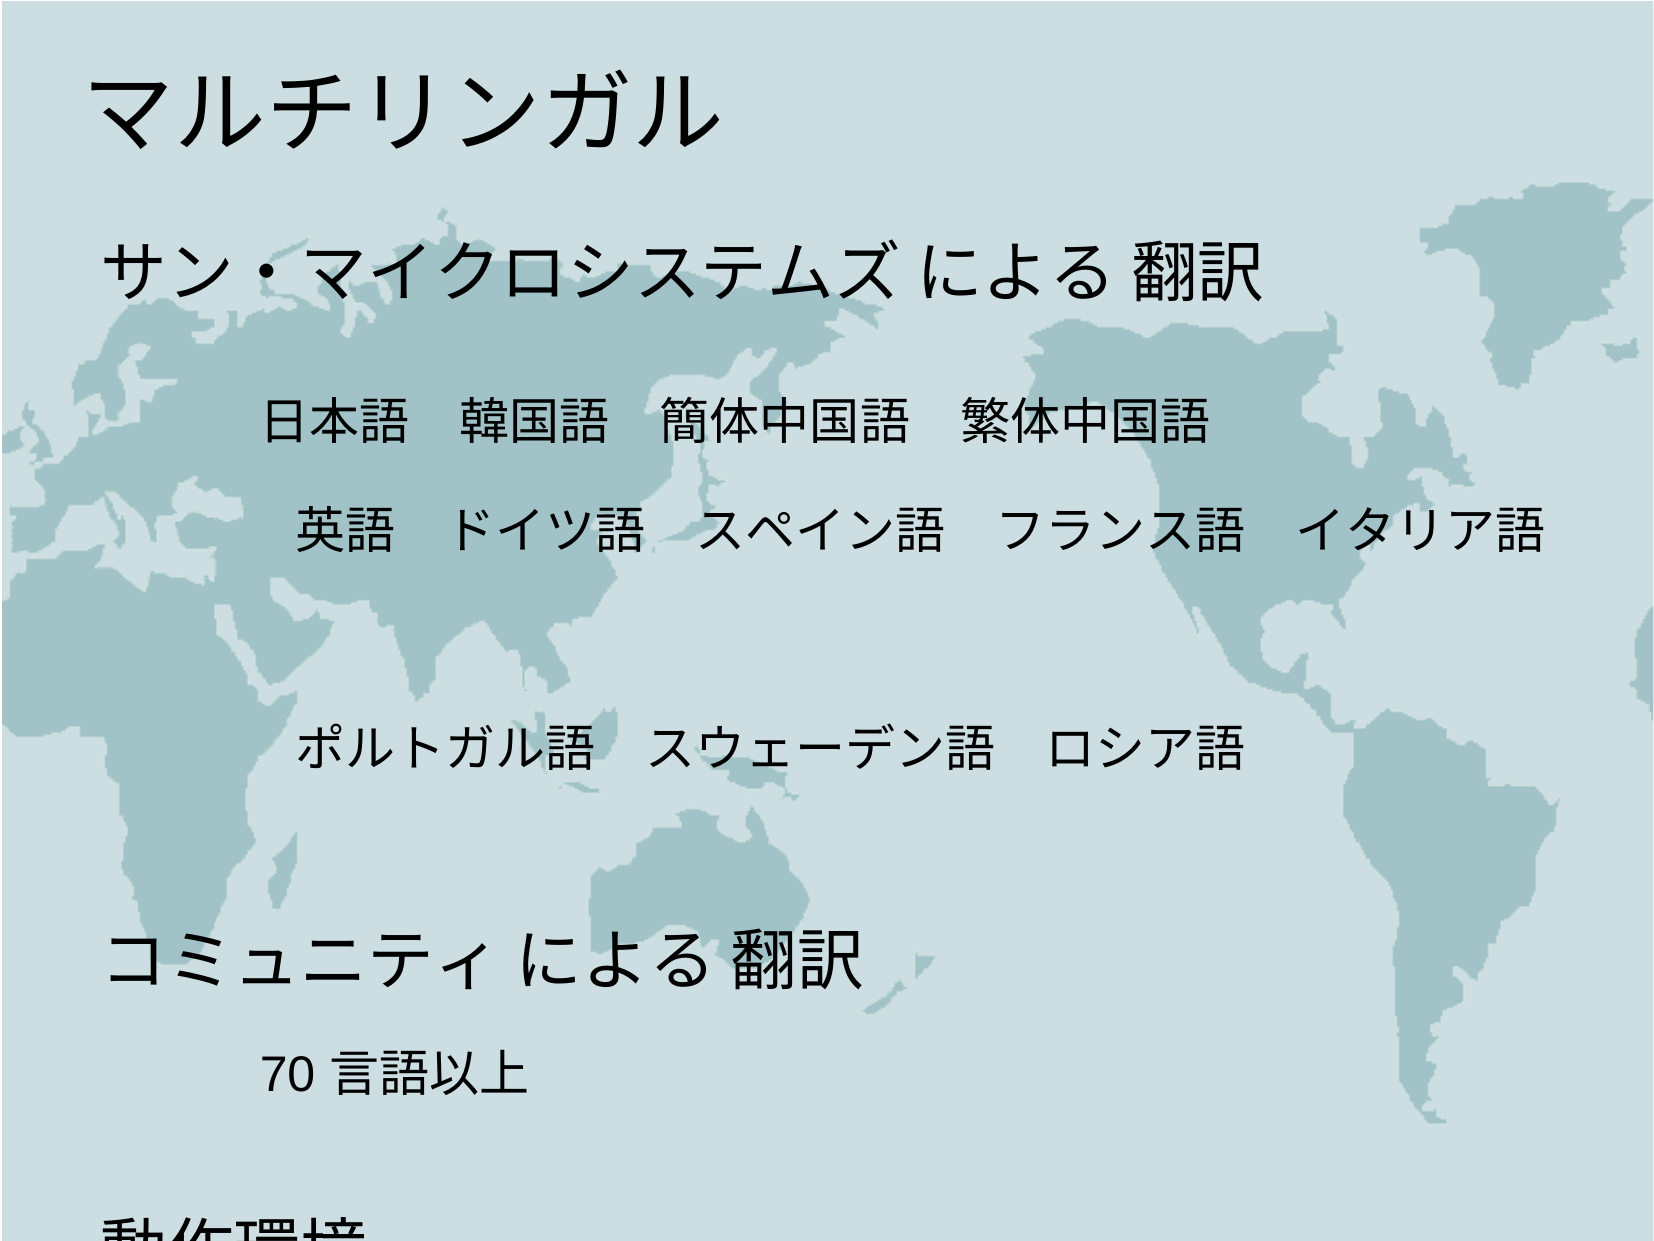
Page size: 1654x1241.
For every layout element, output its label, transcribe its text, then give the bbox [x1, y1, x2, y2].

picture [196, 1233, 205, 1241]
picture [2, 1, 1654, 1241]
picture [336, 1226, 351, 1234]
list サン・マイクロシステムズ による 翻訳 日本語 韓国語 簡体中国語 繁体中国語 英語 ドイツ語 スペイン語 フランス語 イタリア語 ポルトガル語 スウェーデン語 ロシア語 コミュニティ による 翻訳 70 言語以上 動作環境 表示には、適切なフォント 入力には、適切な入力方式 [82, 219, 1571, 1068]
title マルチリンガル [82, 0, 1623, 213]
picture [148, 1237, 158, 1241]
